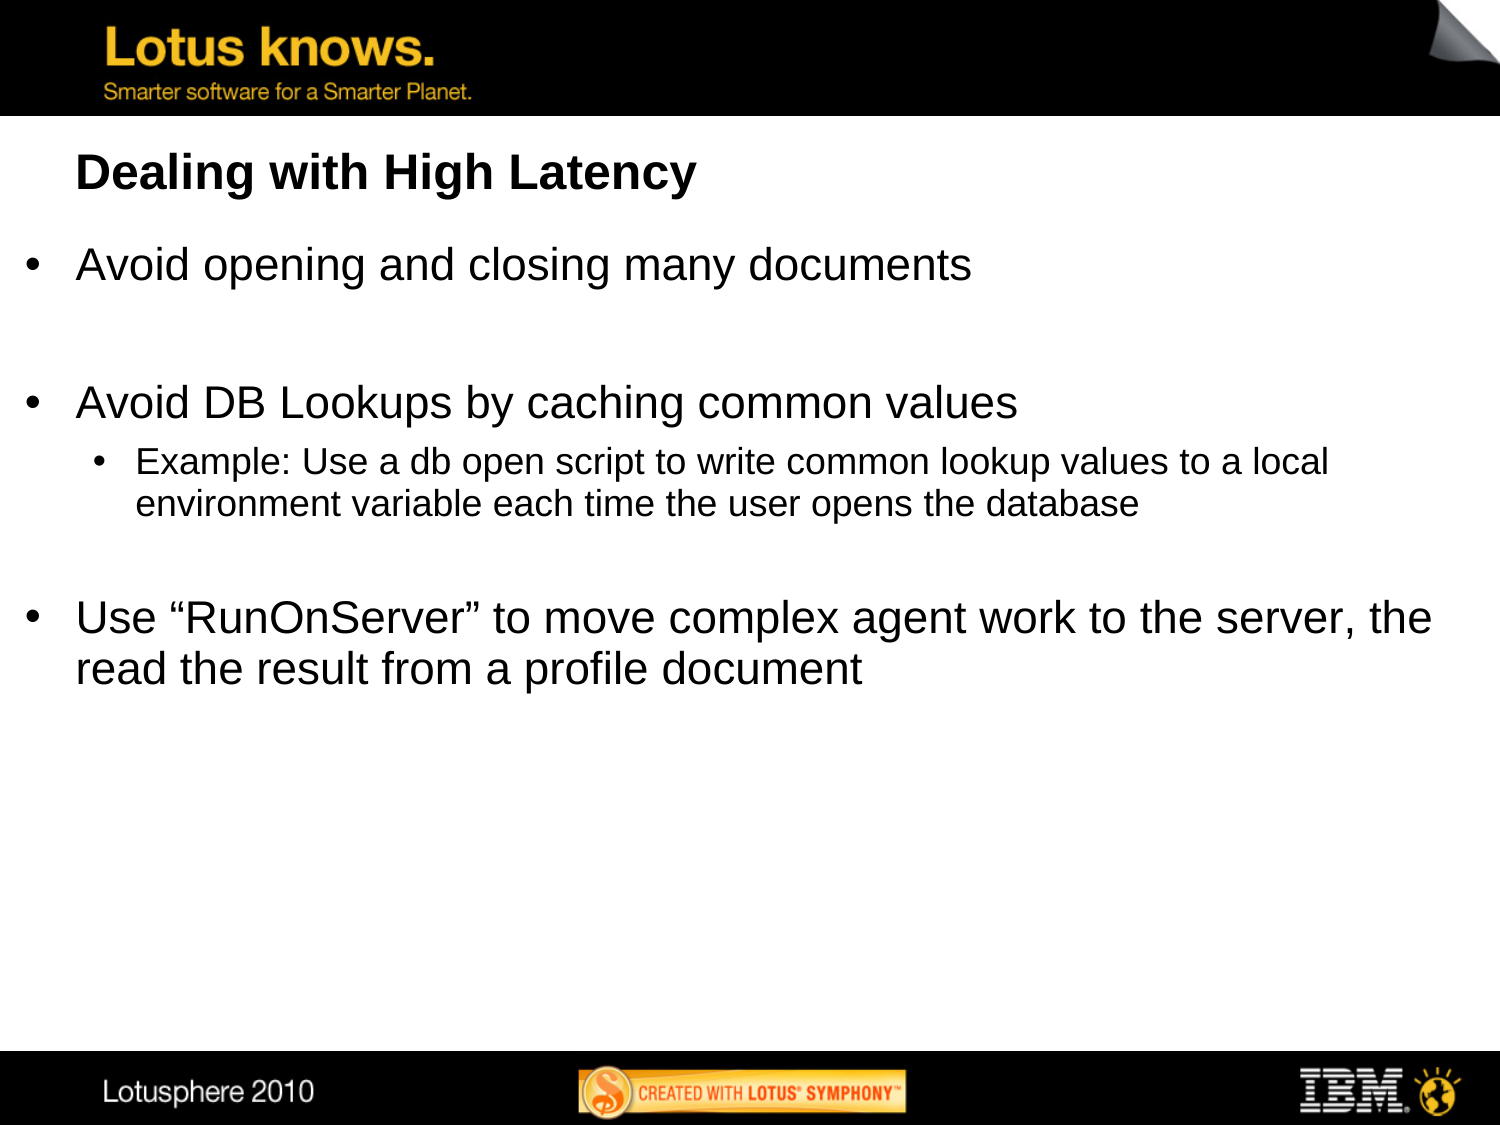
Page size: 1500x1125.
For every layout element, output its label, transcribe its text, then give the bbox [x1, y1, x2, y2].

picture [0, 1053, 1500, 1125]
picture [0, 0, 1500, 114]
title Dealing with High Latency [74, 137, 1475, 200]
list Avoid opening and closing many documents Avoid DB Lookups by caching common values Example: Use a db open script to write common lookup values to a local environment variable each time the user opens the database Use “RunOnServer” to move complex agent work to the server, the read the result from a profile document [24, 237, 1476, 1026]
